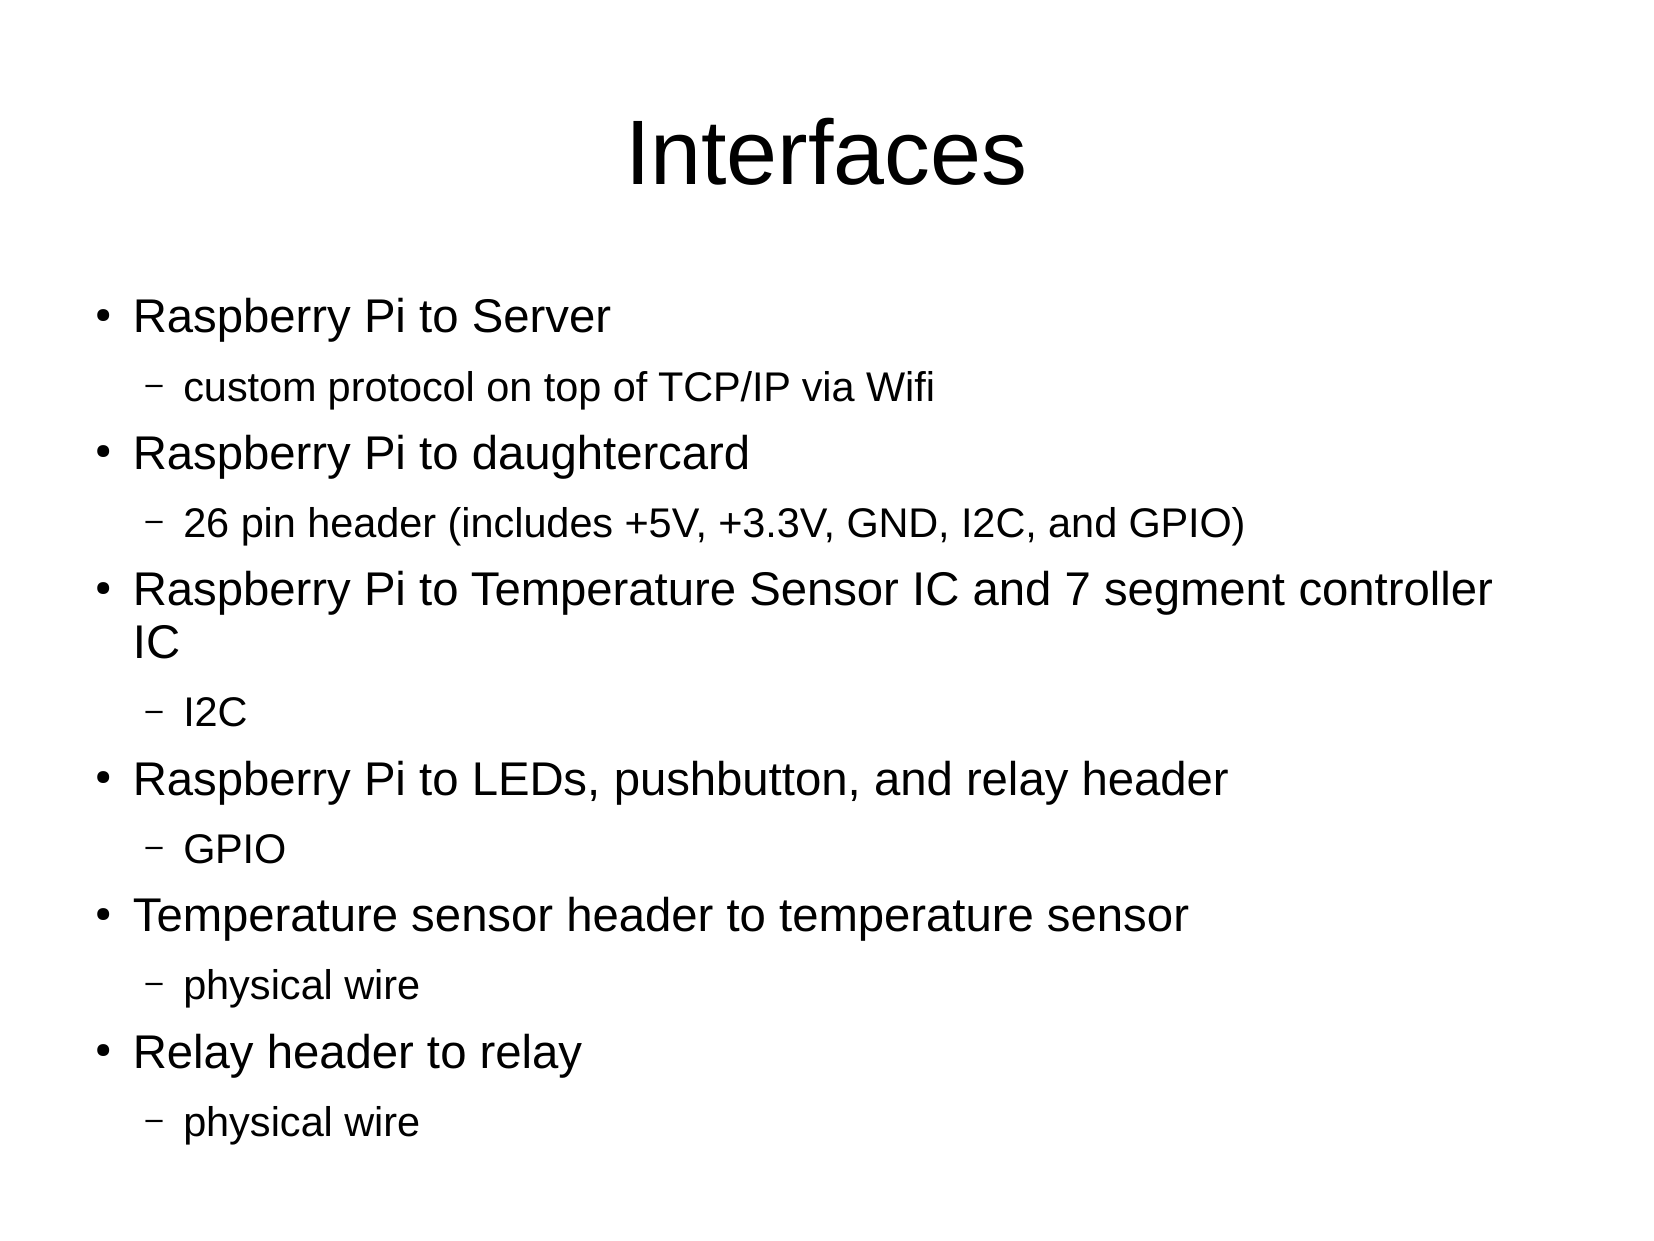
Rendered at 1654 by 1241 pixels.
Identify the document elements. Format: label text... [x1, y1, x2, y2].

list Raspberry Pi to Server custom protocol on top of TCP/IP via Wifi Raspberry Pi to daughtercard 26 pin header (includes +5V, +3.3V, GND, I2C, and GPIO) Raspberry Pi to Temperature Sensor IC and 7 segment controller IC I2C Raspberry Pi to LEDs, pushbutton, and relay header GPIO Temperature sensor header to temperature sensor physical wire Relay header to relay physical wire [82, 290, 1538, 1156]
title Interfaces [82, 49, 1571, 257]
